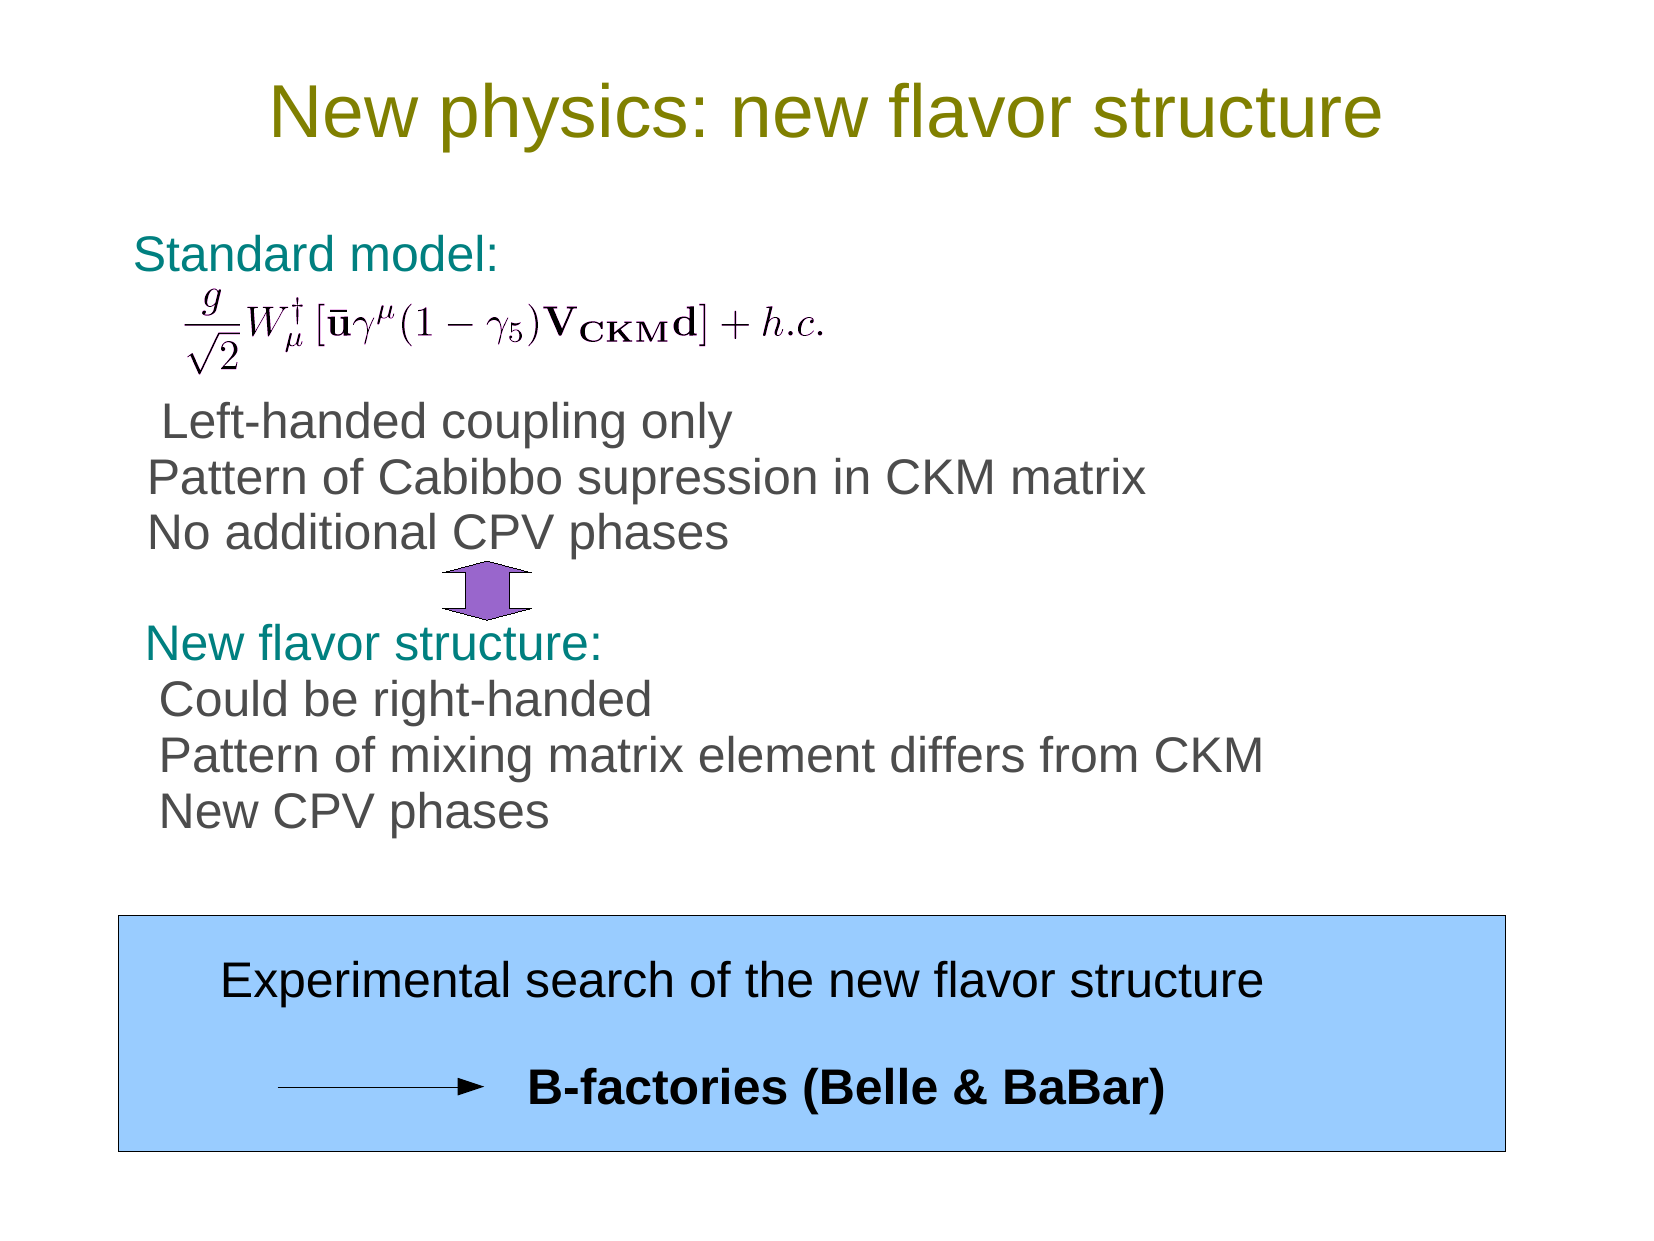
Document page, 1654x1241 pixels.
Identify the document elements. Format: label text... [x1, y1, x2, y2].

text_box B-factories (Belle & BaBar) [512, 1051, 1167, 1123]
text_box New flavor structure: Could be right-handed Pattern of mixing matrix element differs from CKM New CPV phases [129, 608, 1276, 847]
text_box [442, 561, 532, 621]
title New physics: new flavor structure [82, 15, 1571, 208]
text_box Standard model: Left-handed coupling only Pattern of Cabibbo supression in CKM matrix No additional CPV phases [118, 218, 1160, 568]
text_box Experimental search of the new flavor structure [205, 944, 1260, 1016]
text_box [118, 915, 1506, 1152]
picture [183, 286, 825, 375]
